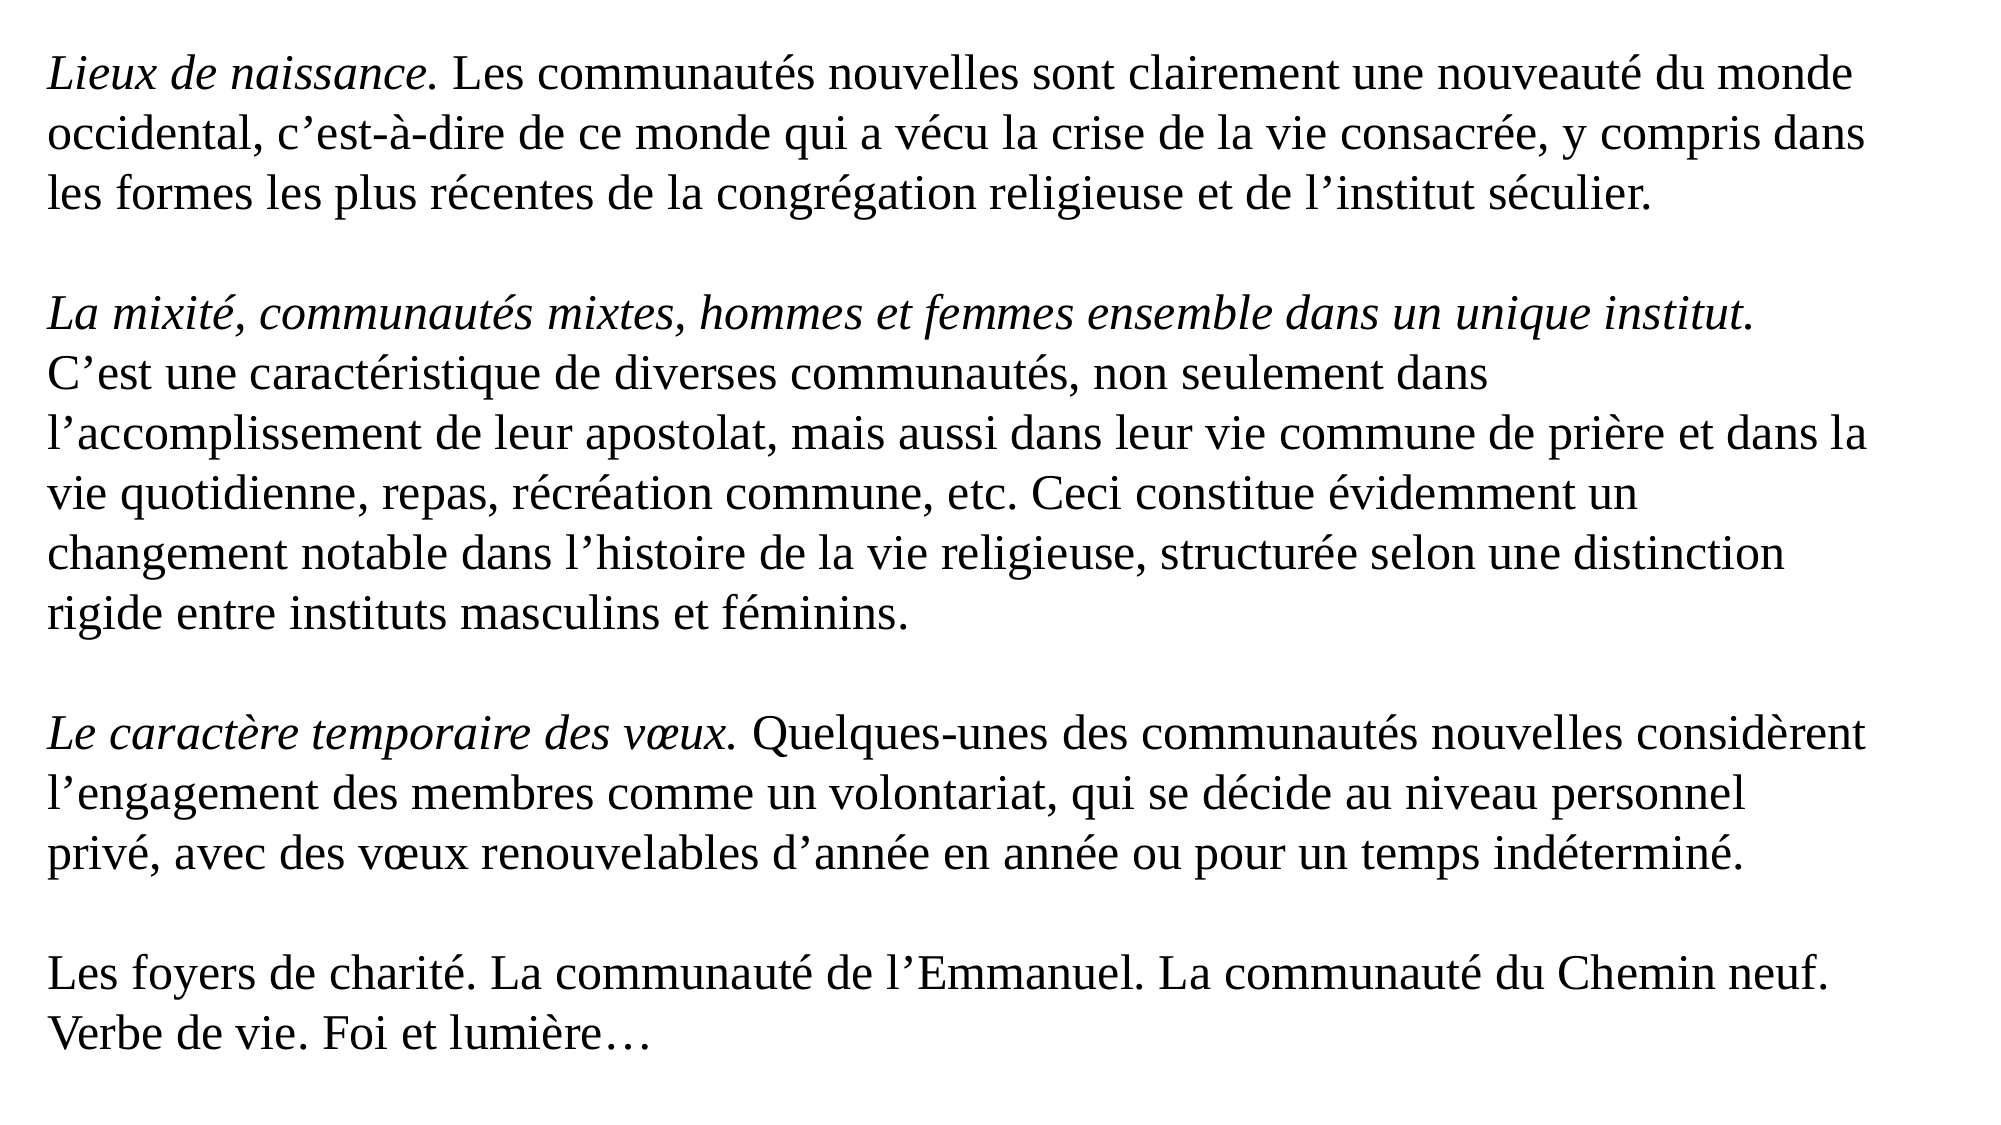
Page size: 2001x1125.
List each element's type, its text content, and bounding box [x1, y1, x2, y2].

text_box Lieux de naissance. Les communautés nouvelles sont clairement une nouveauté du monde occidental, c’est-à-dire de ce monde qui a vécu la crise de la vie consacrée, y compris dans les formes les plus récentes de la congrégation religieuse et de l’institut séculier. La mixité, communautés mixtes, hommes et femmes ensemble dans un unique institut. C’est une caractéristique de diverses communautés, non seulement dans l’accomplissement de leur apostolat, mais aussi dans leur vie commune de prière et dans la vie quotidienne, repas, récréation commune, etc. Ceci constitue évidemment un changement notable dans l’histoire de la vie religieuse, structurée selon une distinction rigide entre instituts masculins et féminins. Le caractère temporaire des vœux. Quelques-unes des communautés nouvelles considèrent l’engagement des membres comme un volontariat, qui se décide au niveau personnel privé, avec des vœux renouvelables d’année en année ou pour un temps indéterminé. Les foyers de charité. La communauté de l’Emmanuel. La communauté du Chemin neuf. Verbe de vie. Foi et lumière… [32, 32, 1885, 1078]
